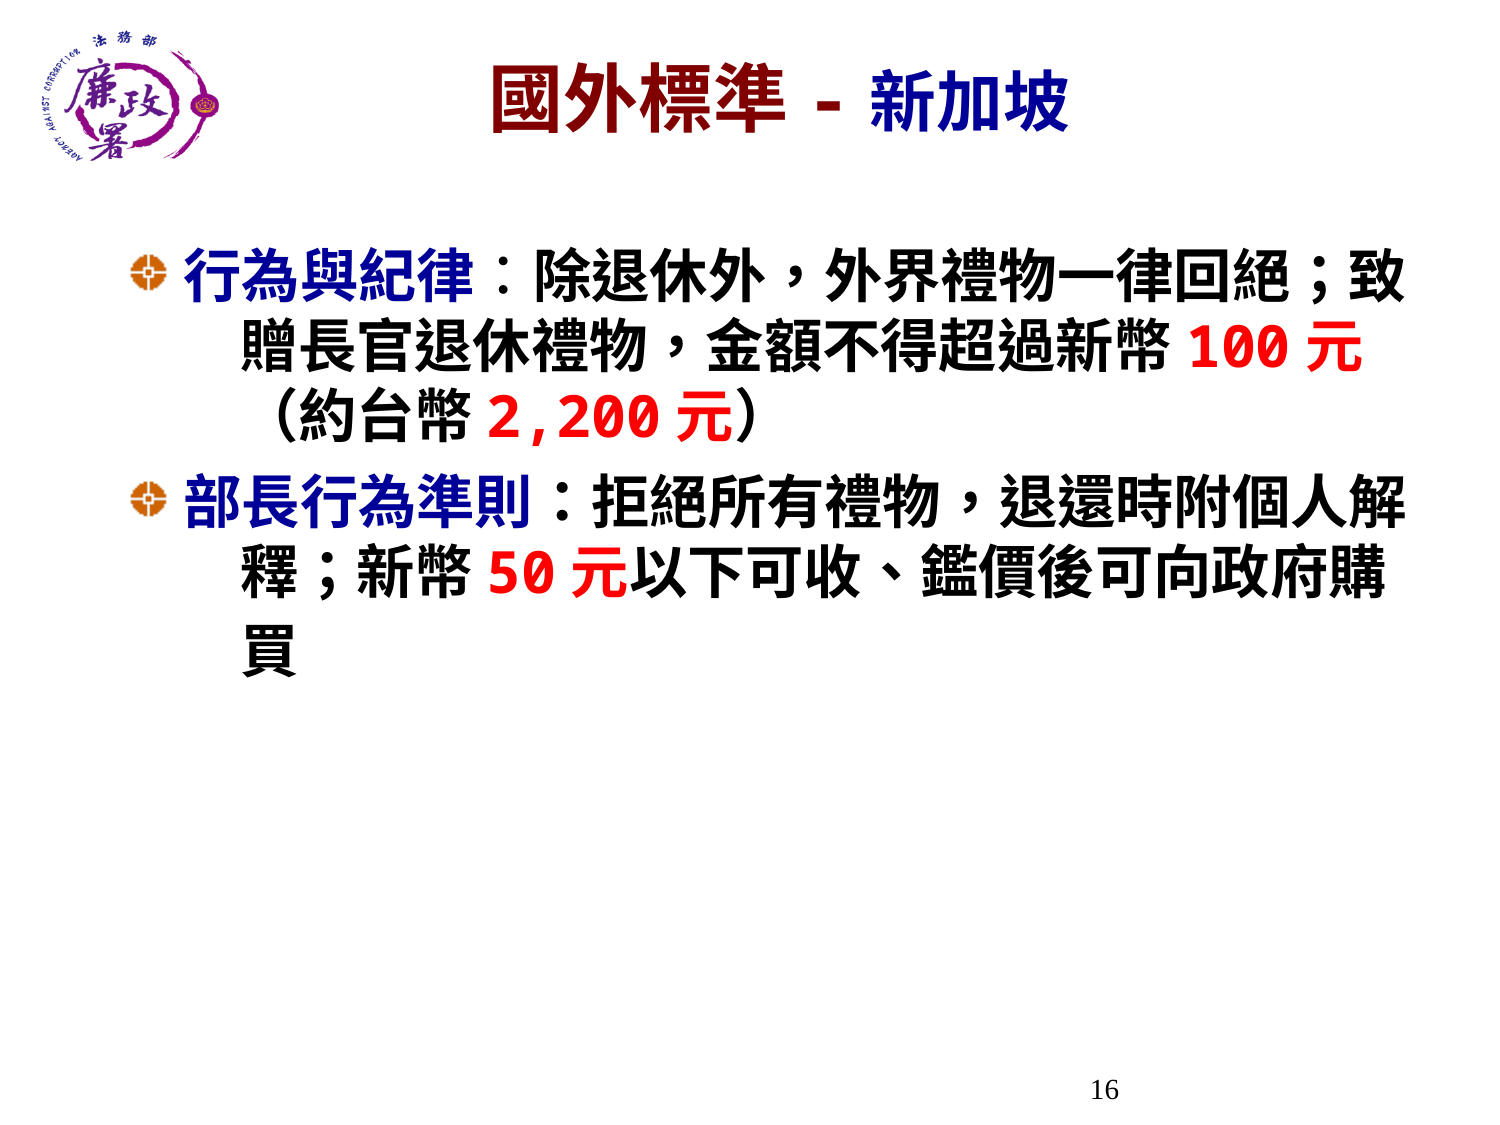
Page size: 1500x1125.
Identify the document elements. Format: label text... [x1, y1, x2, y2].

list 行為與紀律：除退休外，外界禮物一律回絕；致贈長官退休禮物，金額不得超過新幣100元（約台幣2,200元） 部長行為準則：拒絕所有禮物，退還時附個人解釋；新幣50元以下可收、鑑價後可向政府購買 [112, 231, 1436, 965]
text_box [1074, 1037, 1388, 1113]
text_box 國外標準-新加坡 [194, 31, 1365, 161]
